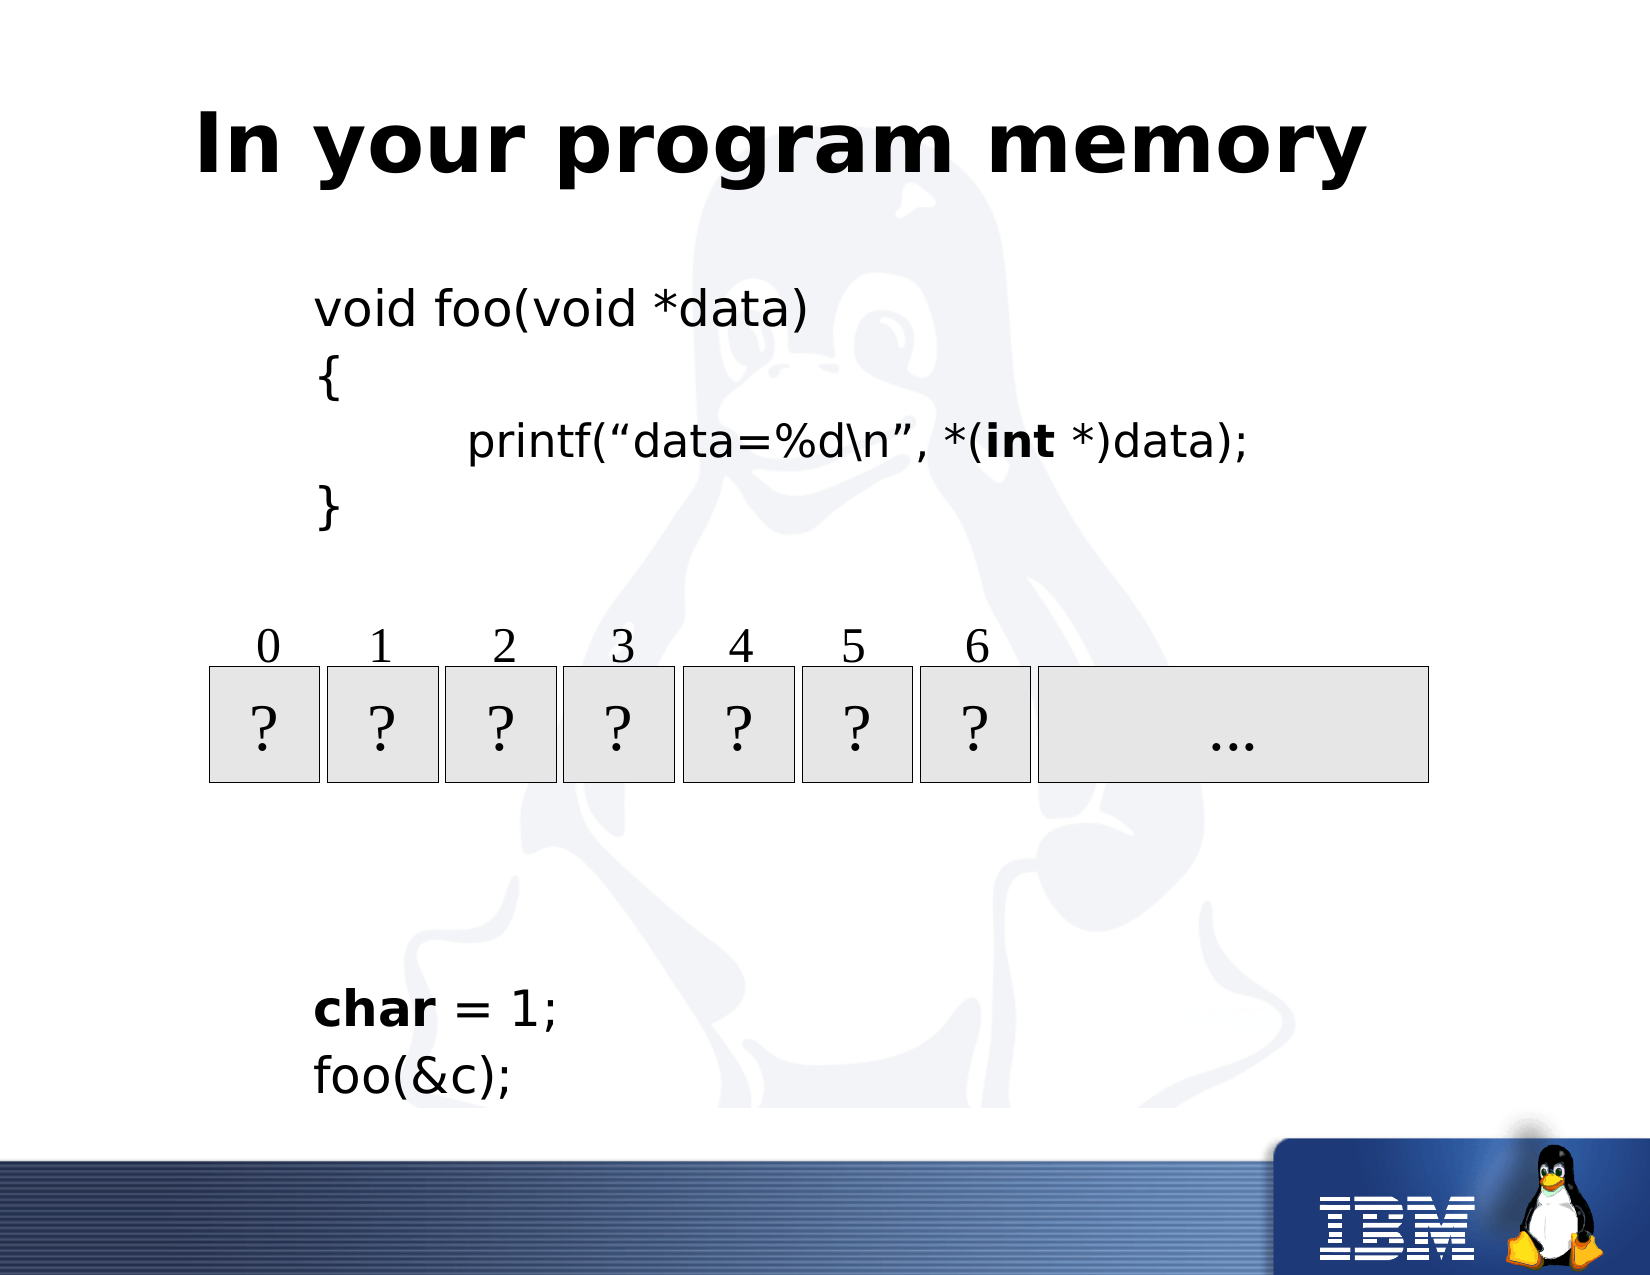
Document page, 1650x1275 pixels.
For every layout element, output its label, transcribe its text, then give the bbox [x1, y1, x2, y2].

list void foo(void *data) { printf(“data=%d\n”, *(int *)data); } char = 1; foo(&c); [76, 279, 1457, 1171]
text_box 6 [964, 613, 990, 669]
text_box 3 [610, 613, 636, 669]
text_box 4 [728, 613, 754, 669]
text_box ? [920, 666, 1031, 783]
text_box ? [683, 666, 795, 783]
text_box 2 [492, 613, 518, 669]
text_box 5 [840, 613, 866, 669]
text_box ? [445, 666, 557, 783]
text_box ? [327, 666, 439, 783]
text_box ... [1038, 666, 1429, 783]
text_box ? [209, 666, 320, 783]
text_box ? [563, 666, 675, 783]
title In your program memory [76, 76, 1457, 211]
text_box 1 [368, 613, 394, 666]
text_box 0 [256, 613, 282, 666]
text_box ? [802, 666, 913, 783]
